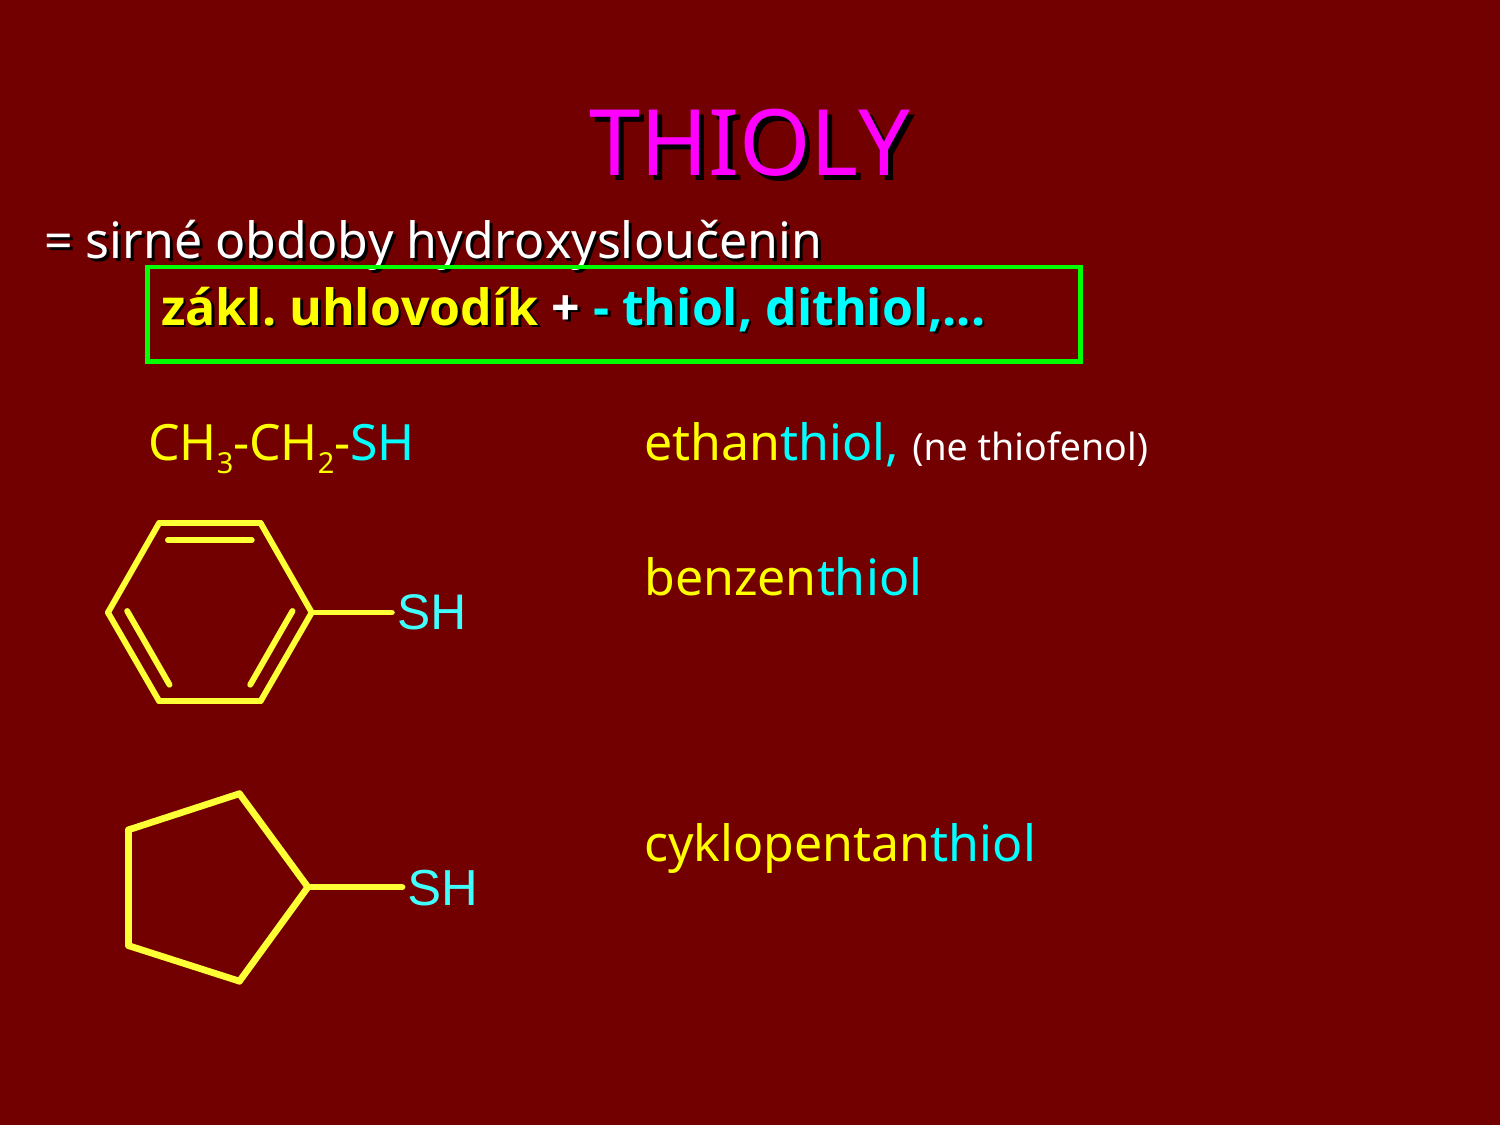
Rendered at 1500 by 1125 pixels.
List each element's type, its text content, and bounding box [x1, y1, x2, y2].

text_box [123, 788, 479, 987]
list = sirné obdoby hydroxysloučenin zákl. uhlovodík + - thiol, dithiol,... CH3-CH2-SH ethanthiol, (ne thiofenol) benzenthiol cyklopentanthiol [29, 208, 1459, 1095]
text_box [147, 267, 1081, 362]
chart [76, 491, 467, 734]
title THIOLY [75, 45, 1426, 208]
